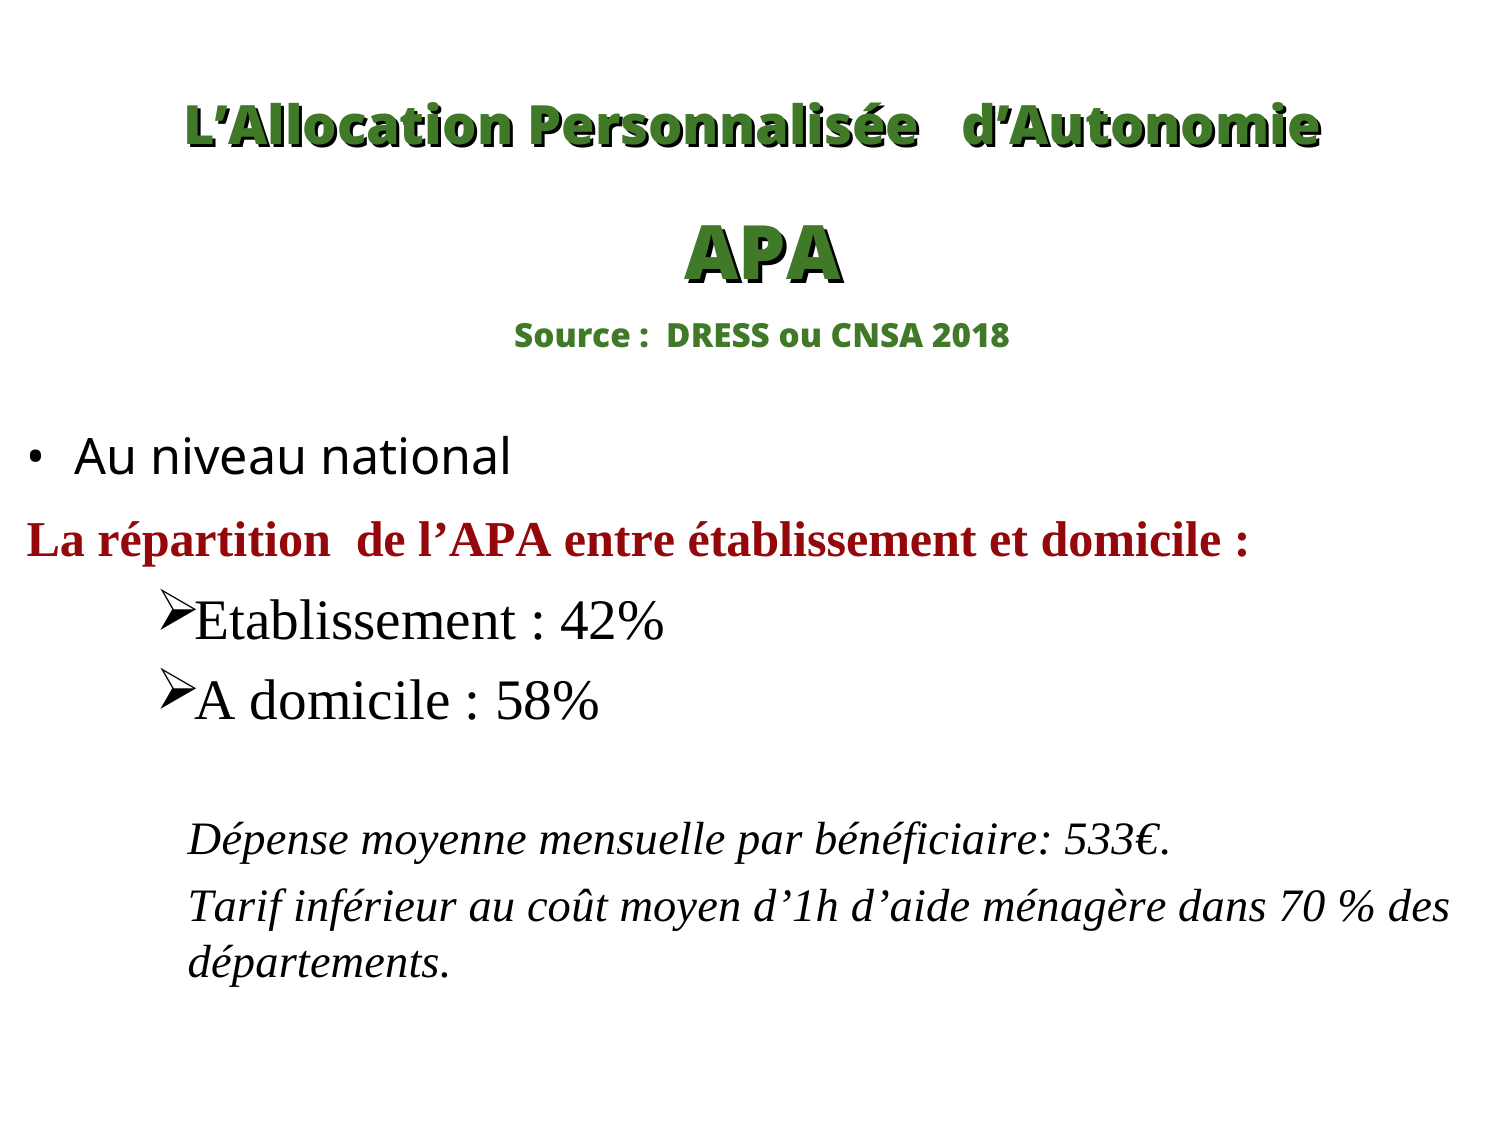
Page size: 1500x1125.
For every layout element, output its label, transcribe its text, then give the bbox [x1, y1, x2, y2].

list Au niveau national La répartition de l’APA entre établissement et domicile : Etablissement : 42% A domicile : 58% Dépense moyenne mensuelle par bénéficiaire: 533€. Tarif inférieur au coût moyen d’1h d’aide ménagère dans 70 % des départements. [11, 324, 1477, 1000]
title L’Allocation Personnalisée d’Autonomie APA Source : DRESS ou CNSA 2018 [125, 95, 1401, 284]
